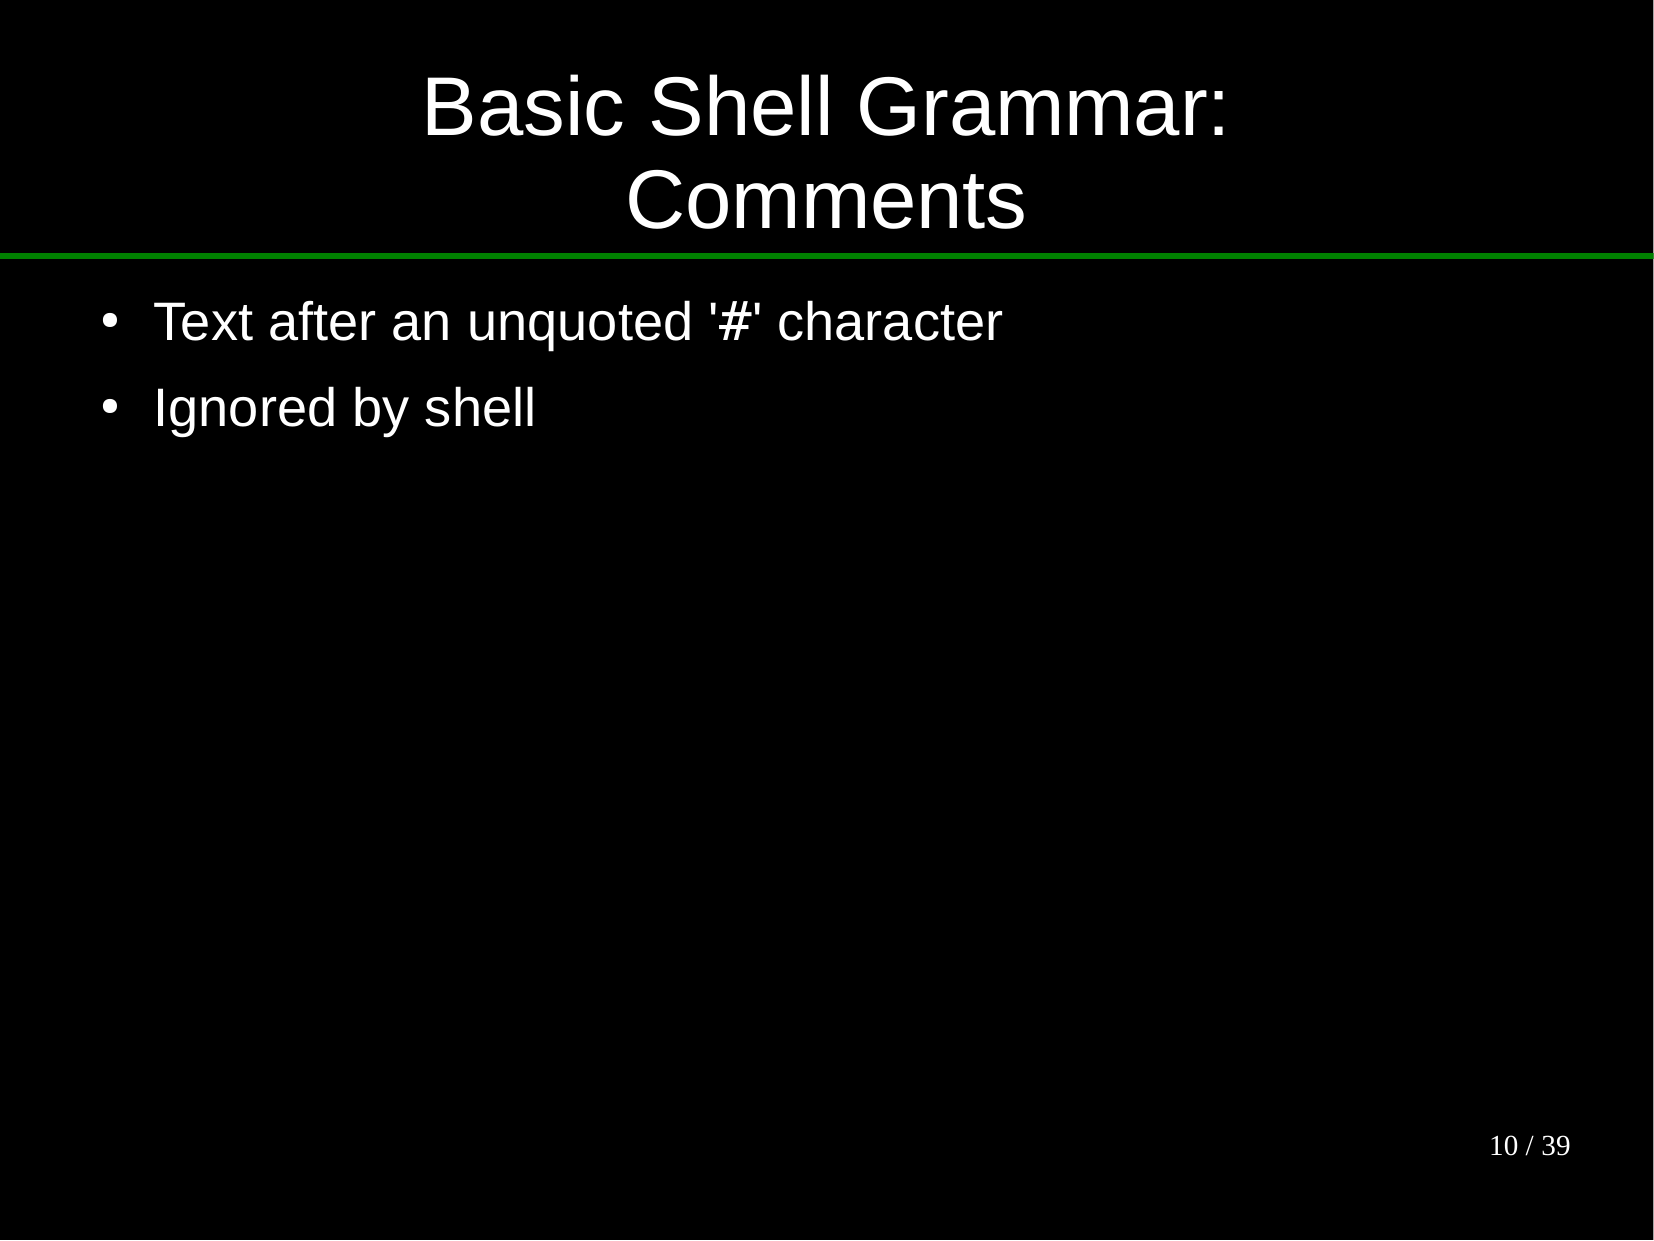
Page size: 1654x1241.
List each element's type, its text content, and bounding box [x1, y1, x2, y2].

list Text after an unquoted '#' character Ignored by shell [82, 290, 1538, 1010]
title Basic Shell Grammar: Comments [82, 49, 1571, 257]
